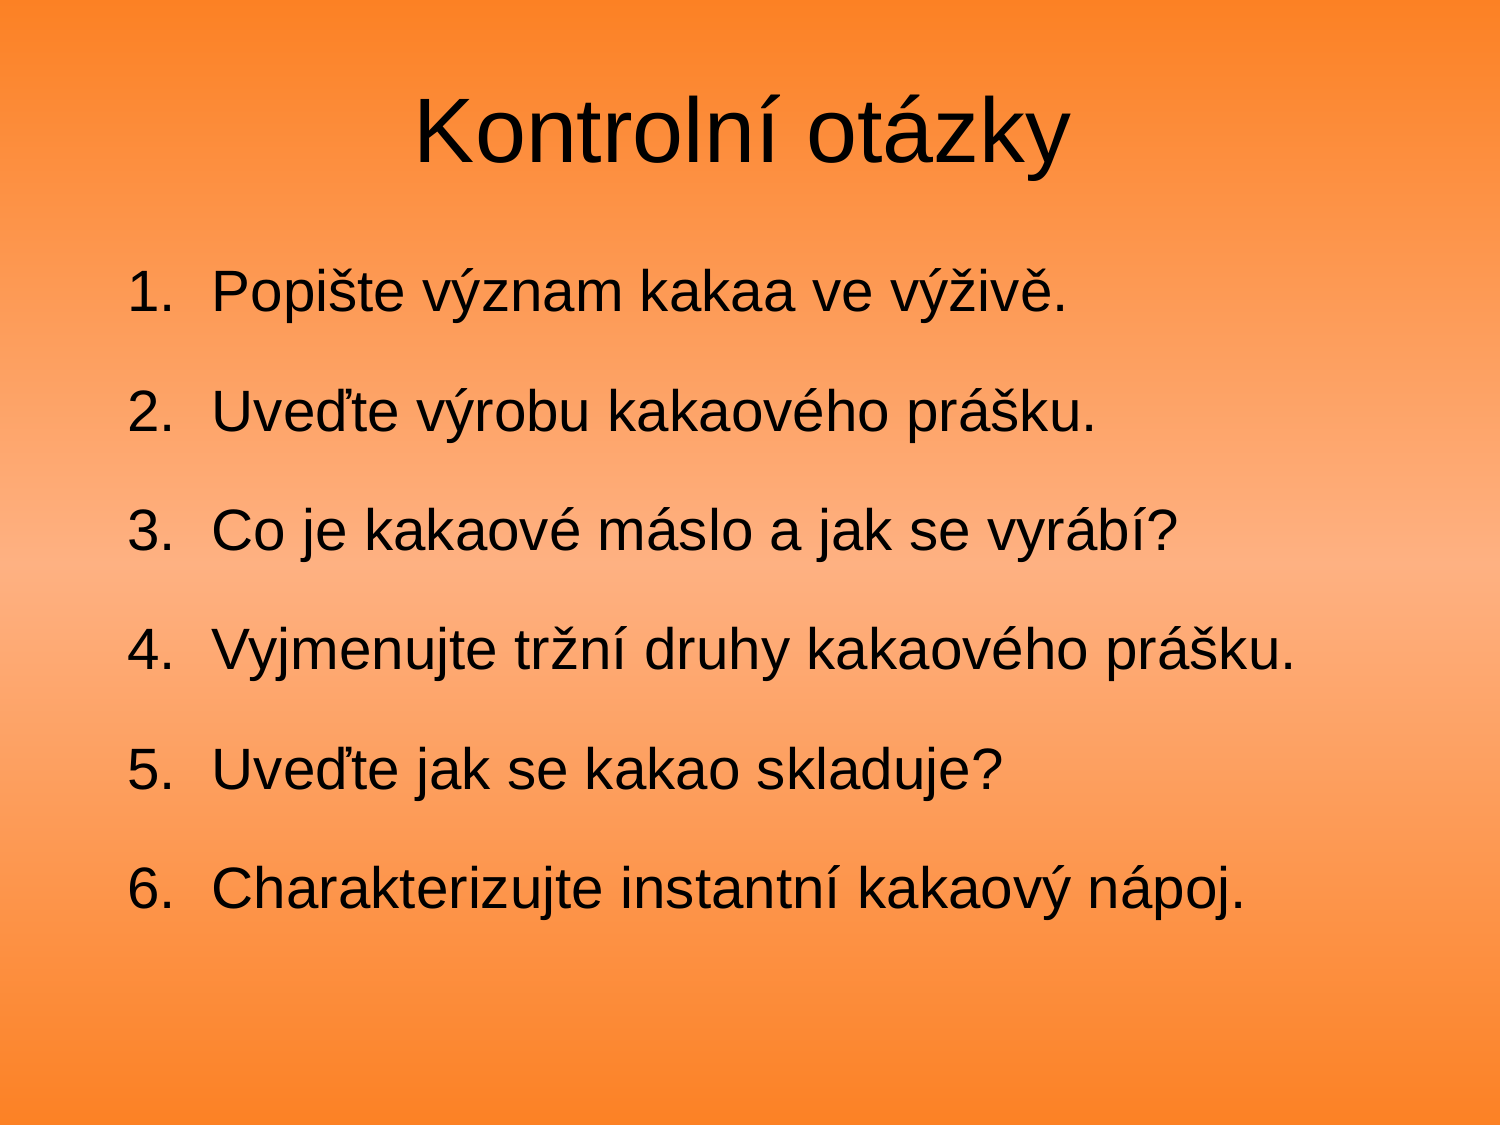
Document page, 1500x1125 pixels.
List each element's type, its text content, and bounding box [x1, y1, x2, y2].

list Popište význam kakaa ve výživě. Uveďte výrobu kakaového prášku. Co je kakaové máslo a jak se vyrábí? Vyjmenujte tržní druhy kakaového prášku. Uveďte jak se kakao skladuje? Charakterizujte instantní kakaový nápoj. [112, 210, 1388, 1048]
title Kontrolní otázky [105, 58, 1381, 194]
